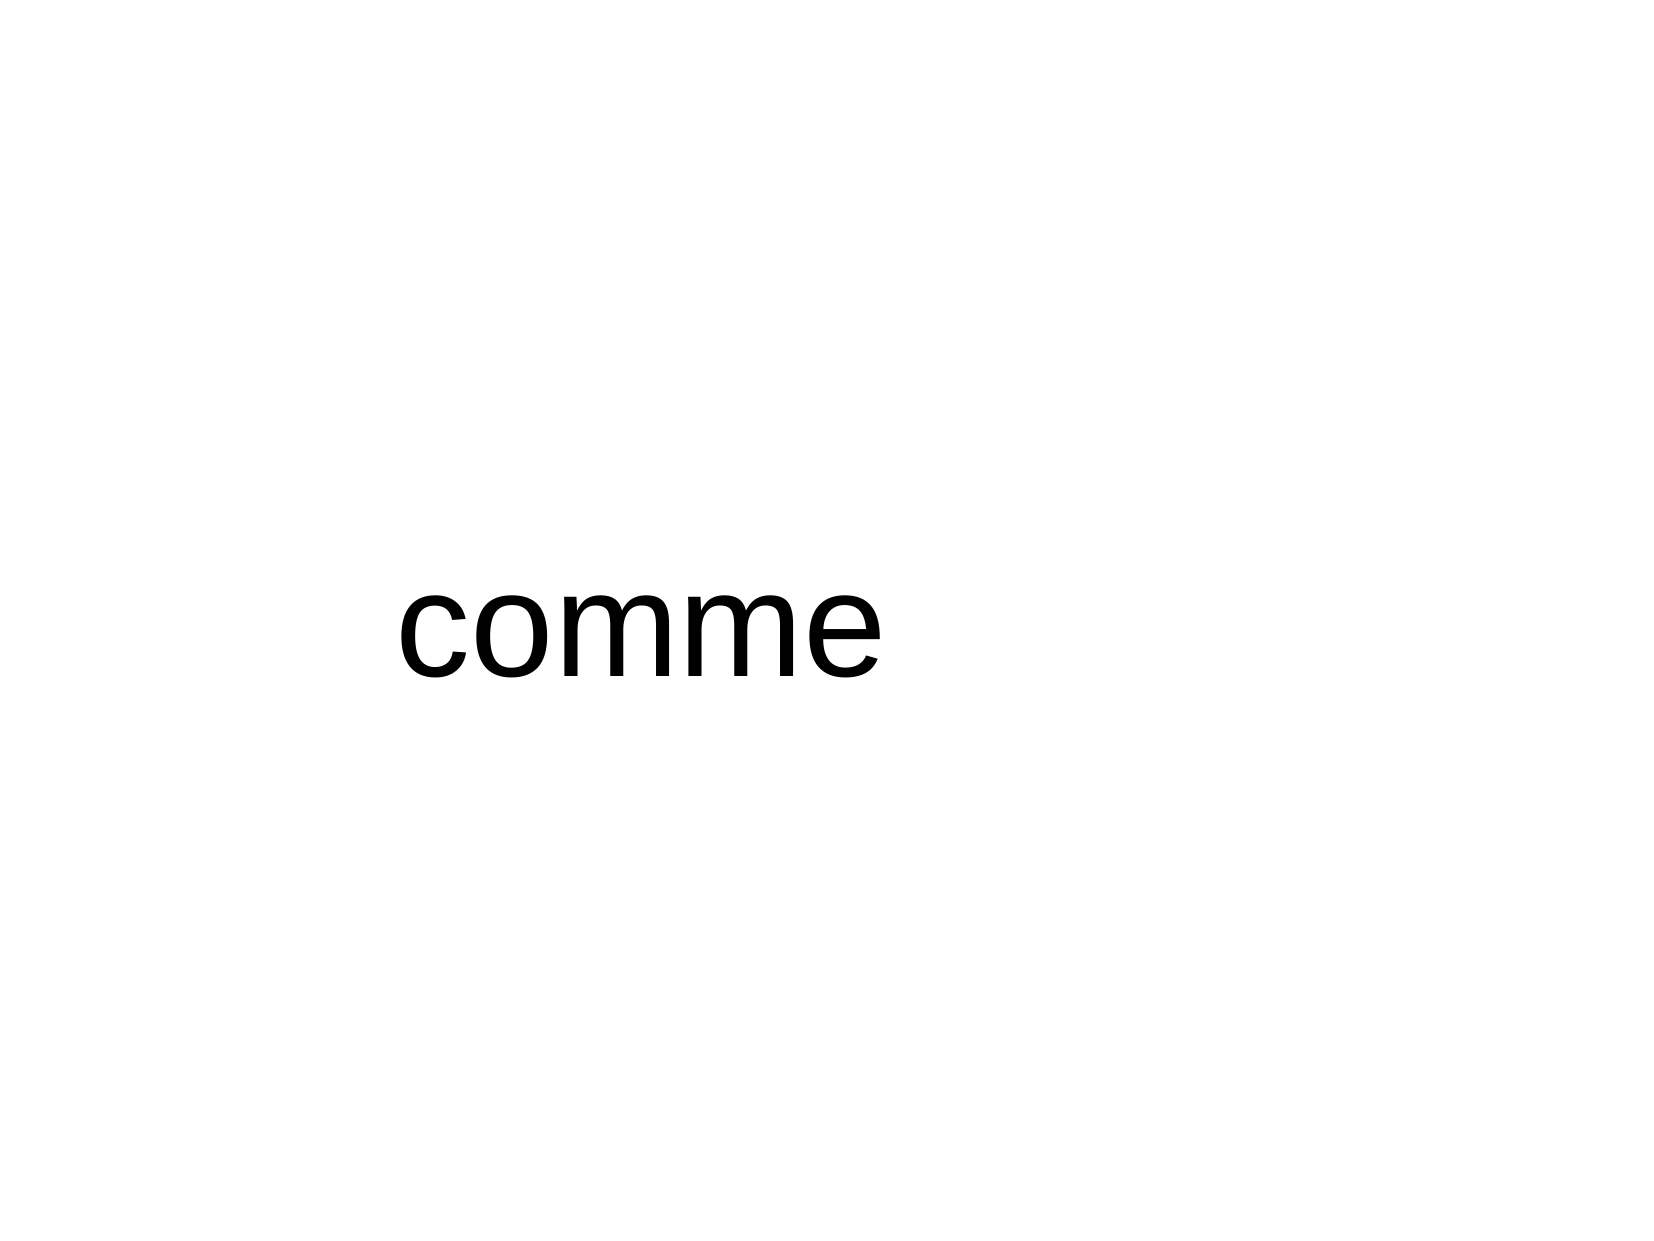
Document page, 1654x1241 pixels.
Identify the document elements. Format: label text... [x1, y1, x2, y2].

text_box comme [380, 533, 1279, 717]
